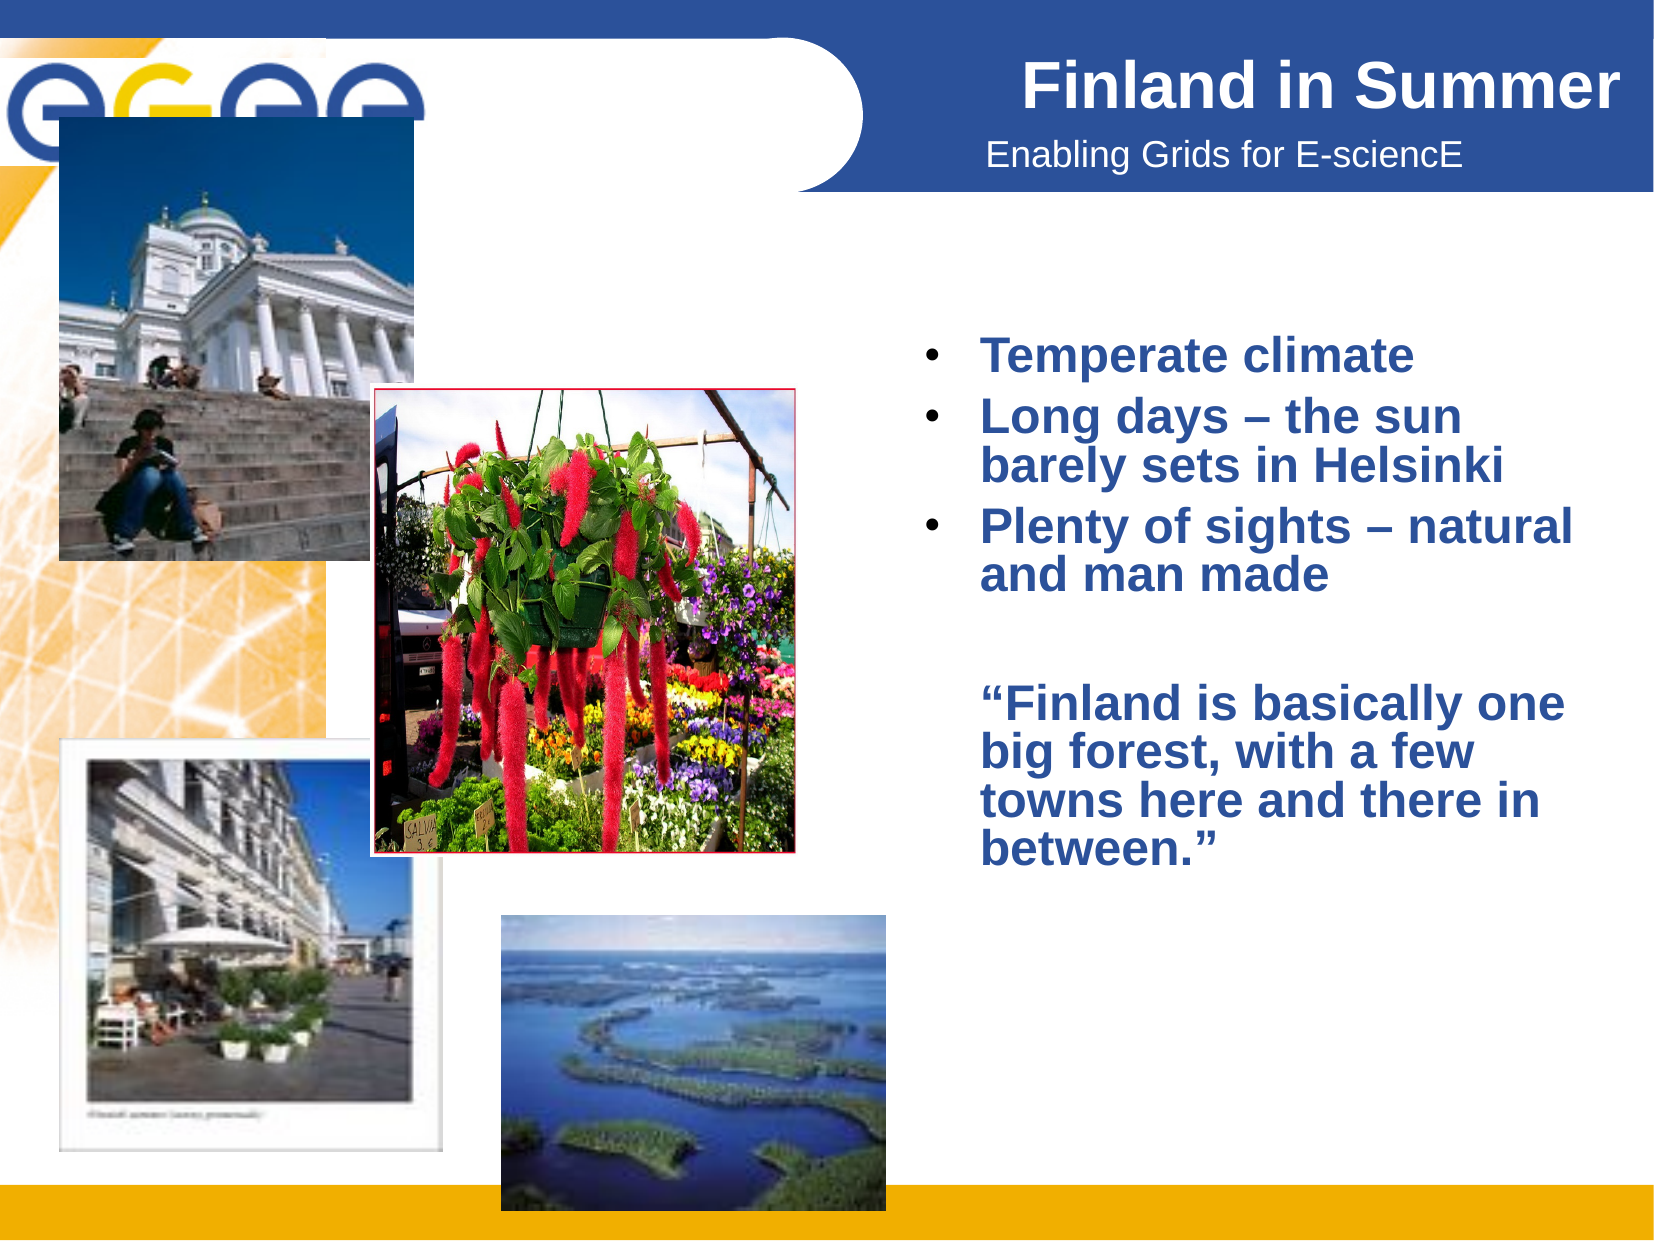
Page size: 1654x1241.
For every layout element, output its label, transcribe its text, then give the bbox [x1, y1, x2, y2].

picture [0, 38, 798, 1152]
list Temperate climate Long days – the sun barely sets in Helsinki Plenty of sights – natural and man made “Finland is basically one big forest, with a few towns here and there in between.” [867, 265, 1625, 1241]
title Finland in Summer [407, 0, 1622, 179]
picture [501, 915, 886, 1211]
